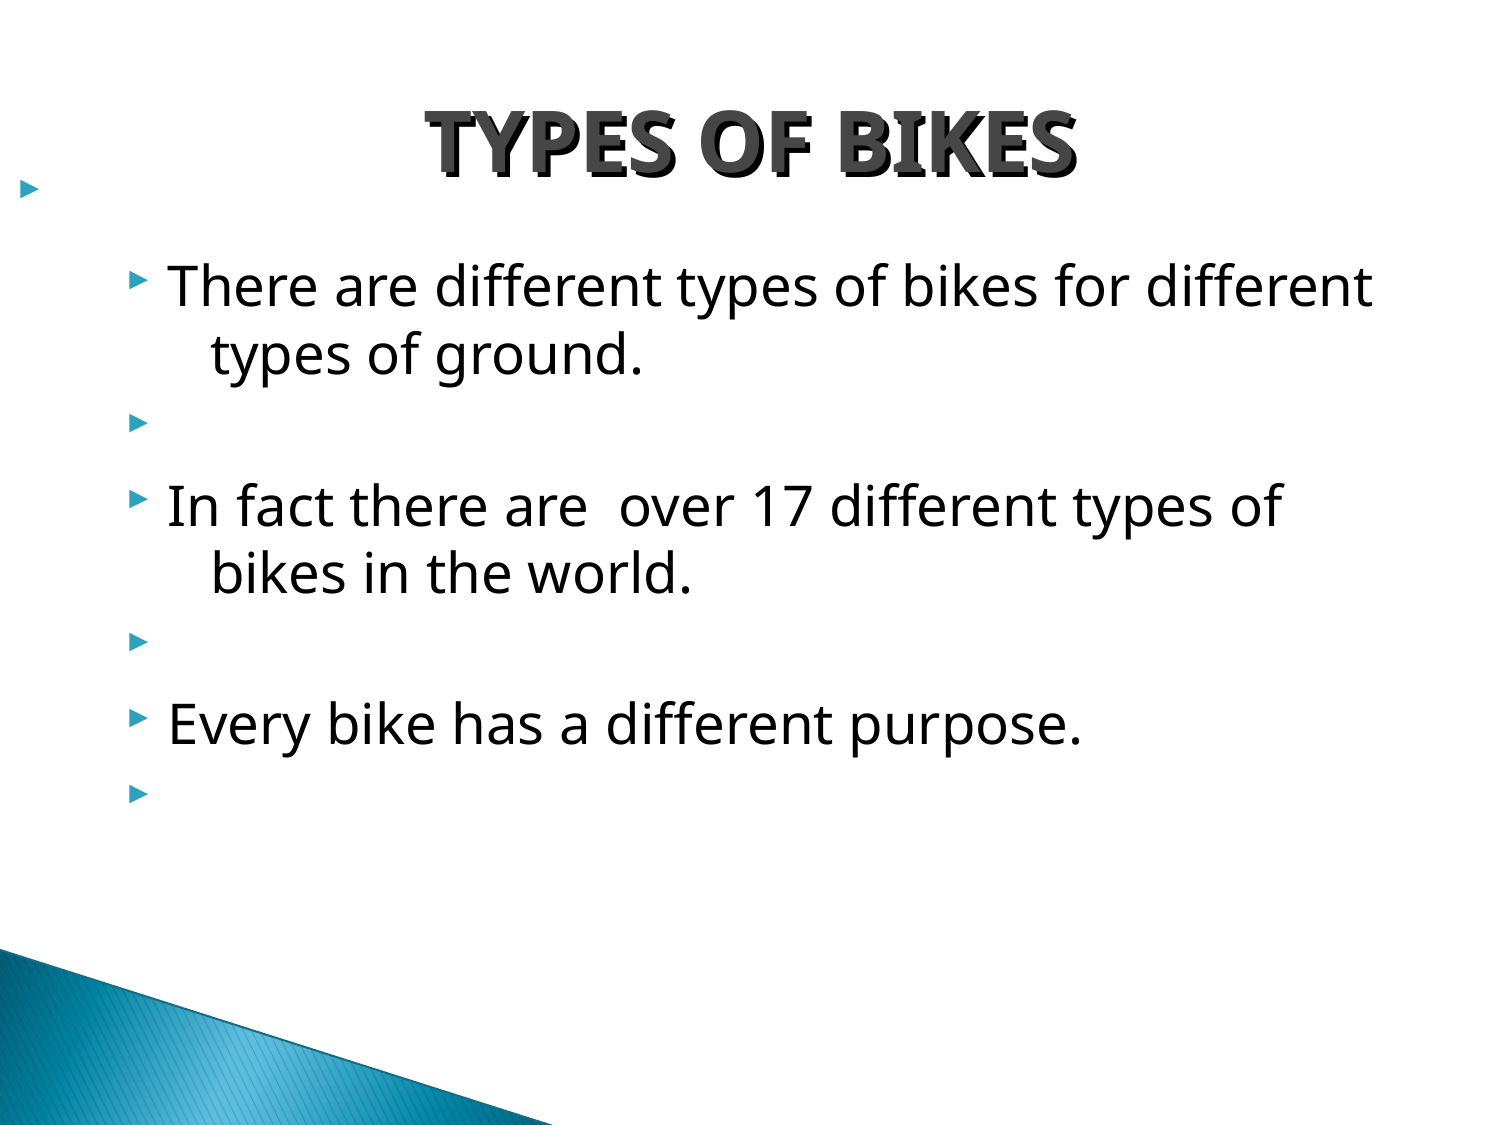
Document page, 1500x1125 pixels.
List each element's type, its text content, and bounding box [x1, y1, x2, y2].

title TYPES OF BIKES [75, 45, 1426, 233]
list There are different types of bikes for different types of ground. In fact there are over 17 different types of bikes in the world. Every bike has a different purpose. [75, 243, 1426, 986]
